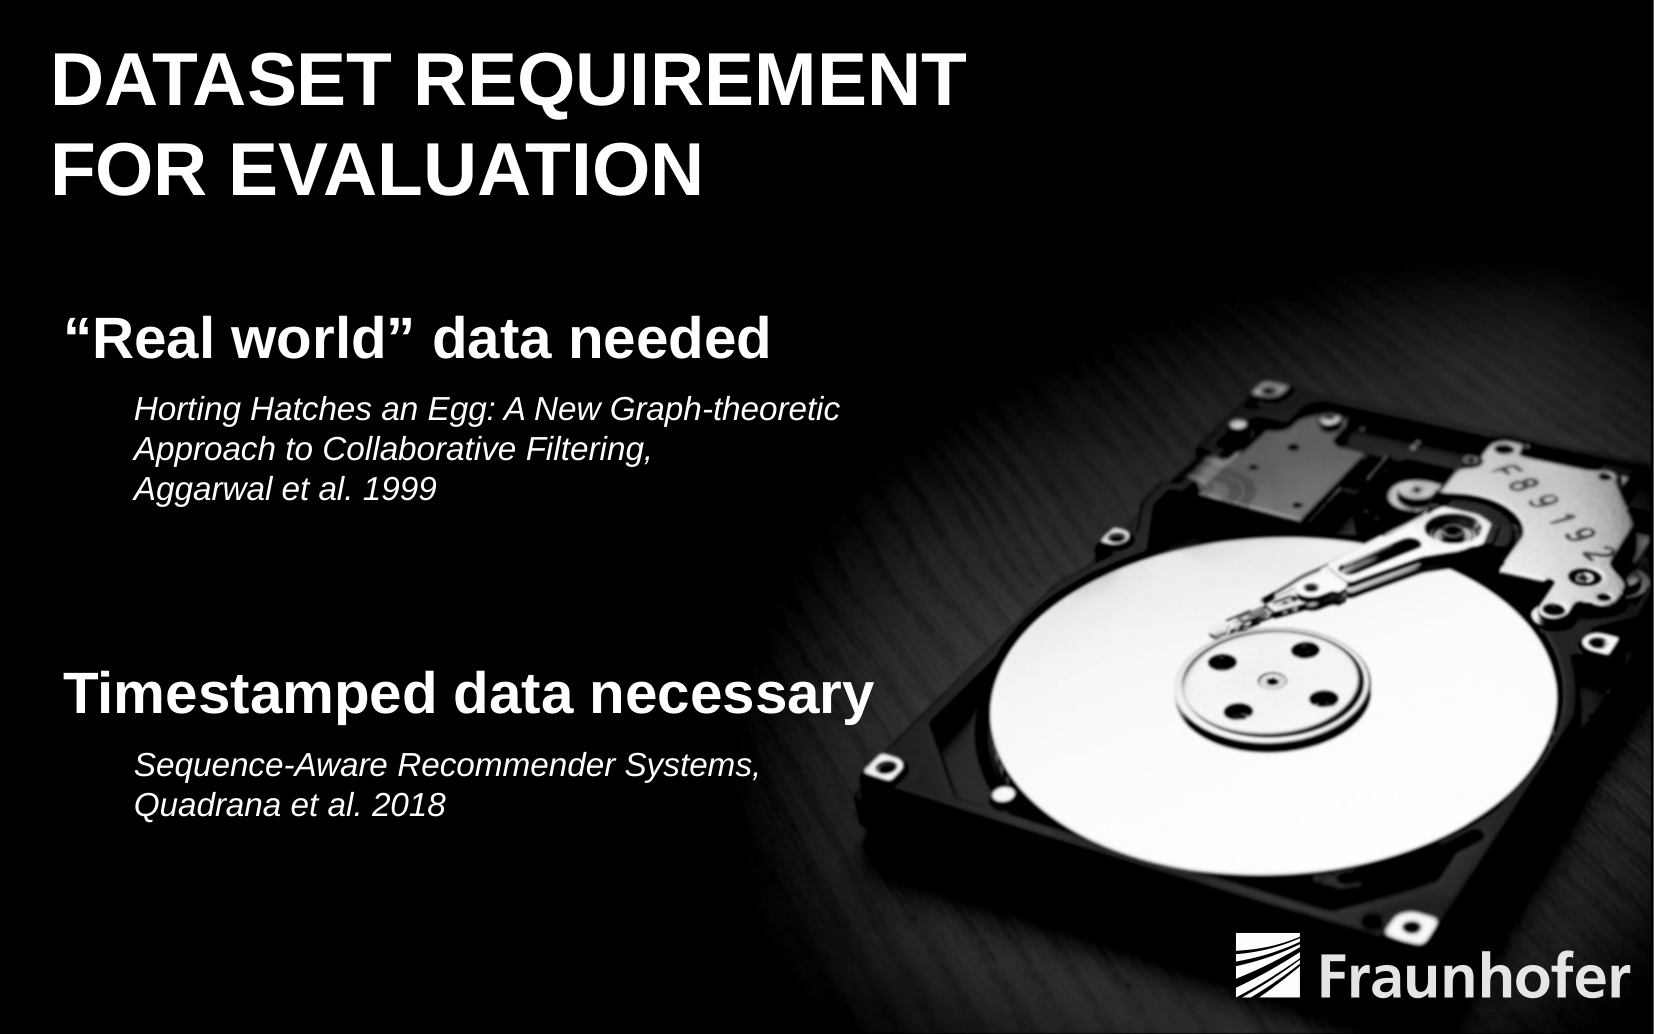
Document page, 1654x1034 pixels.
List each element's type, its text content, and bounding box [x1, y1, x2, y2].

list “Real world” data needed Horting Hatches an Egg: A New Graph-theoretic Approach to Collaborative Filtering, Aggarwal et al. 1999 Timestamped data necessary Sequence-Aware Recommender Systems, Quadrana et al. 2018 [0, 201, 887, 922]
title DATASET requirement for EVALUATION [49, 34, 1613, 207]
picture [0, 0, 1654, 1034]
